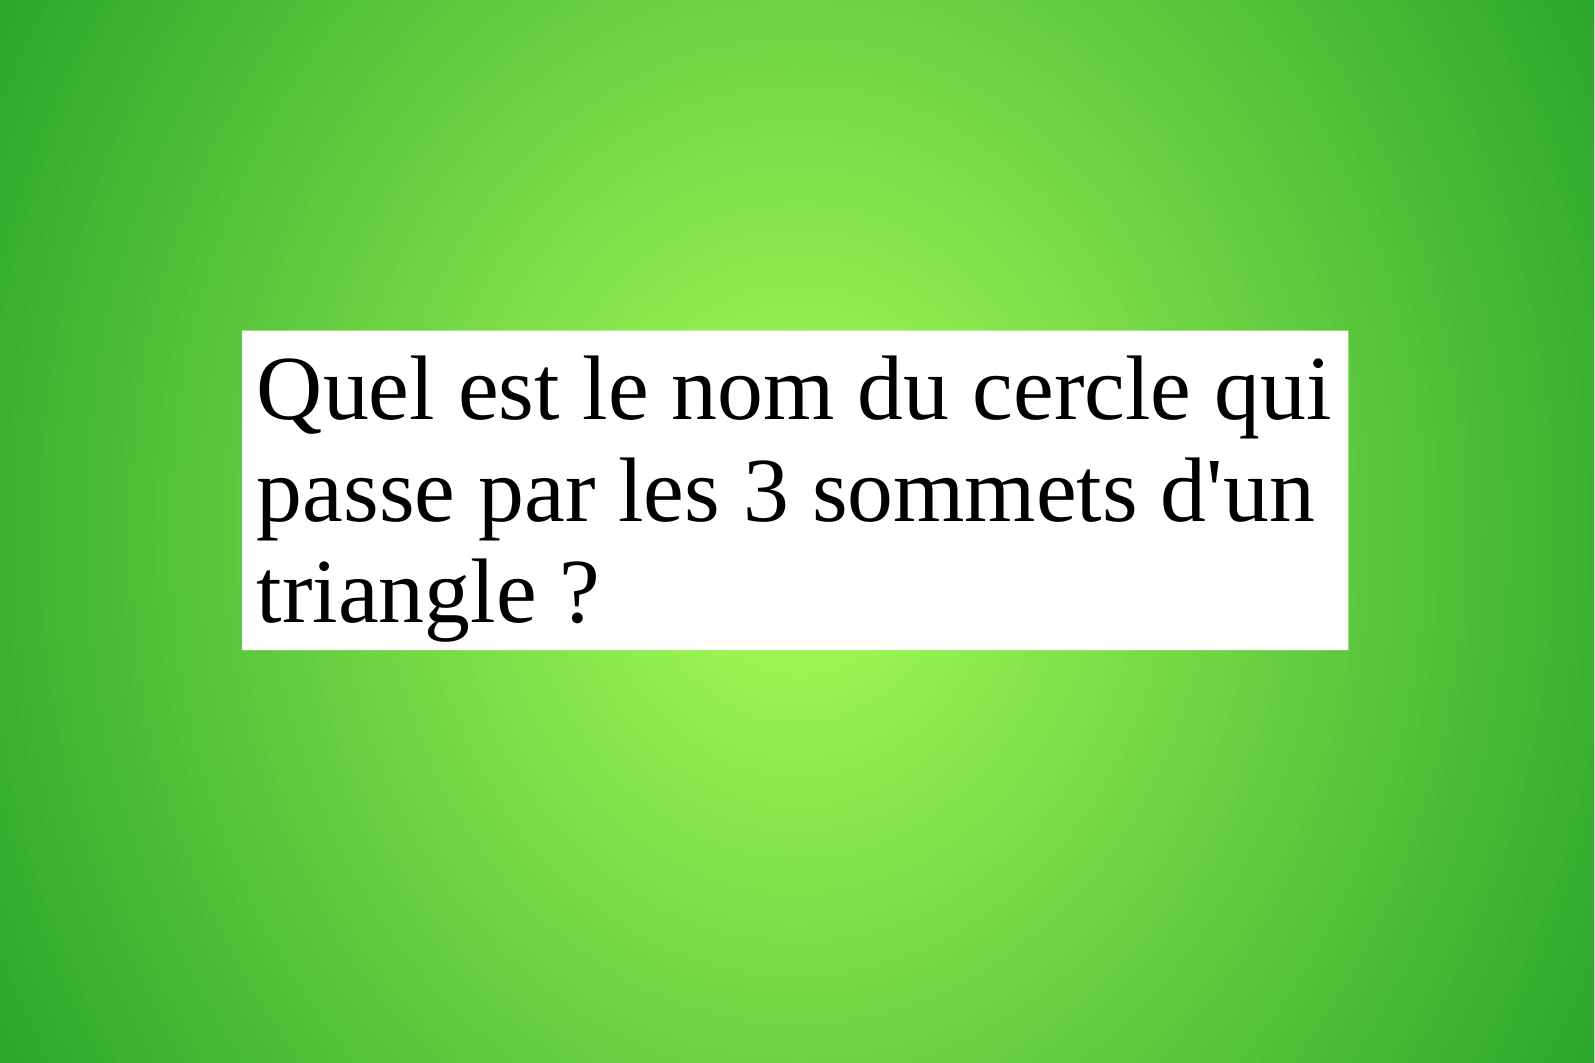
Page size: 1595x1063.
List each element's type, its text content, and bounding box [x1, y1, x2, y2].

text_box Quel est le nom du cercle qui passe par les 3 sommets d'un triangle ? [242, 330, 1349, 651]
picture [0, 0, 1595, 1063]
